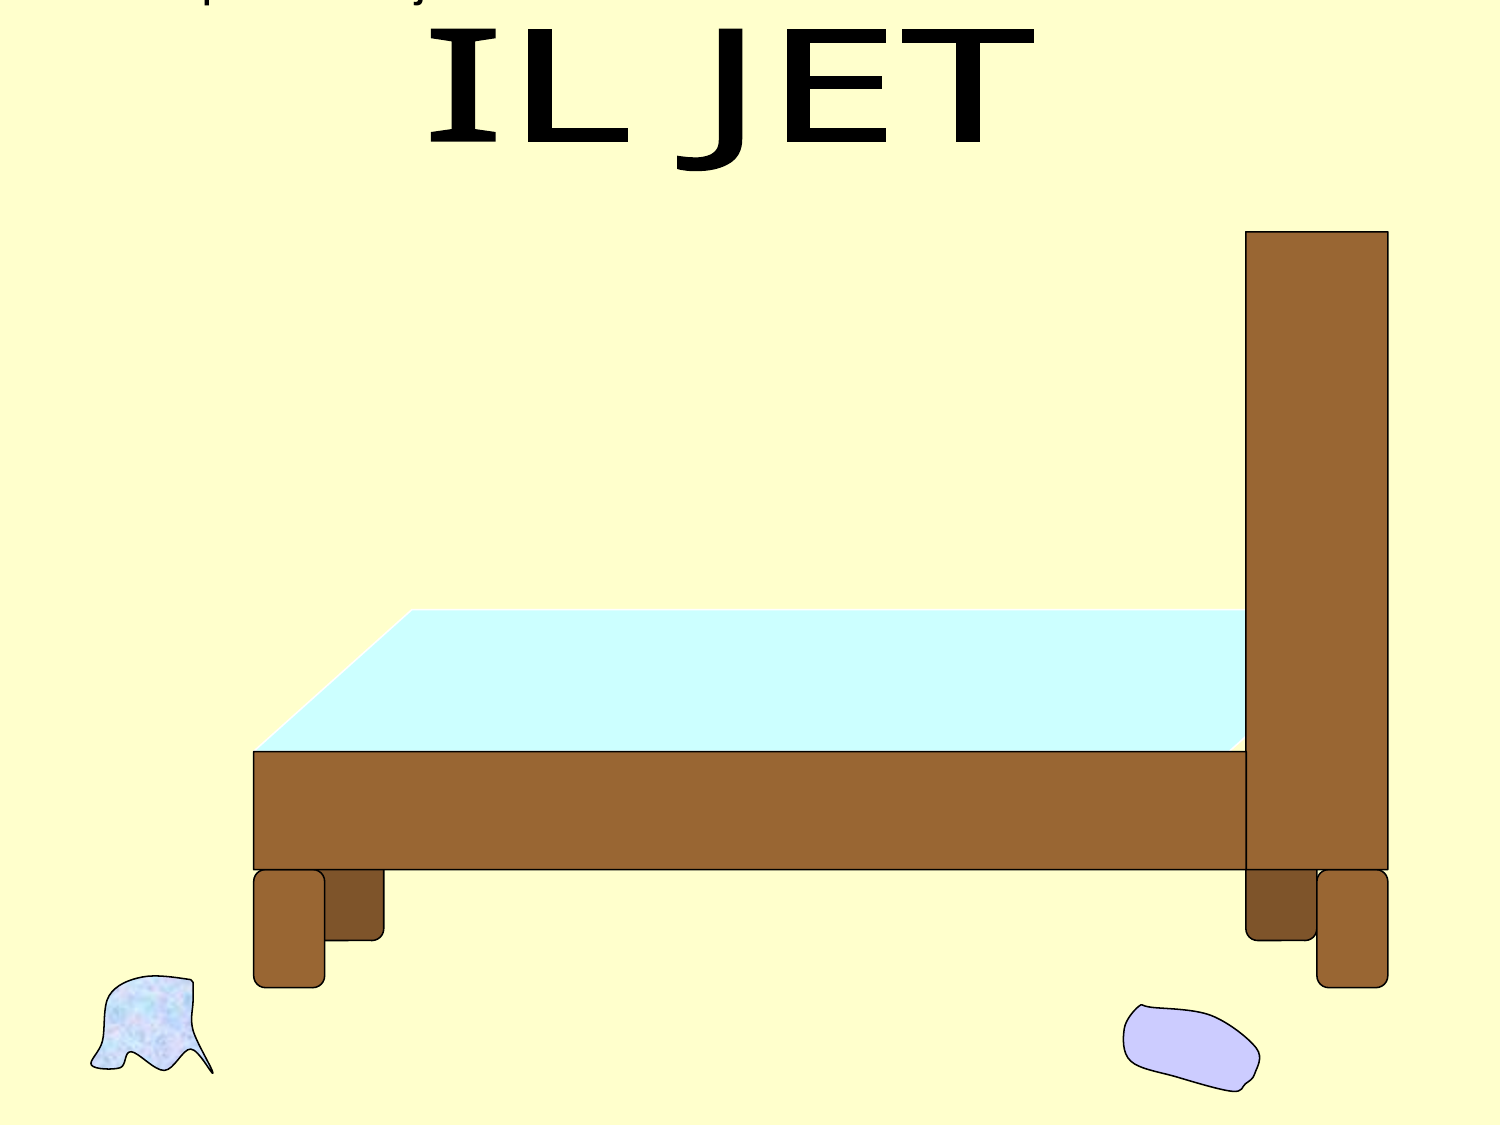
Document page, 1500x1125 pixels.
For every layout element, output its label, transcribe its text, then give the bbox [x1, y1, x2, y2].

text_box IL JET [677, 29, 742, 171]
text_box IL JET [431, 29, 495, 141]
text_box [253, 231, 1388, 988]
text_box [90, 975, 213, 1074]
text_box IL JET [528, 29, 628, 141]
text_box Ops! Fâs il jet di Toni. [147, 0, 1061, 102]
text_box IL JET [787, 29, 886, 141]
text_box IL JET [902, 29, 1034, 141]
text_box [1123, 1004, 1260, 1092]
